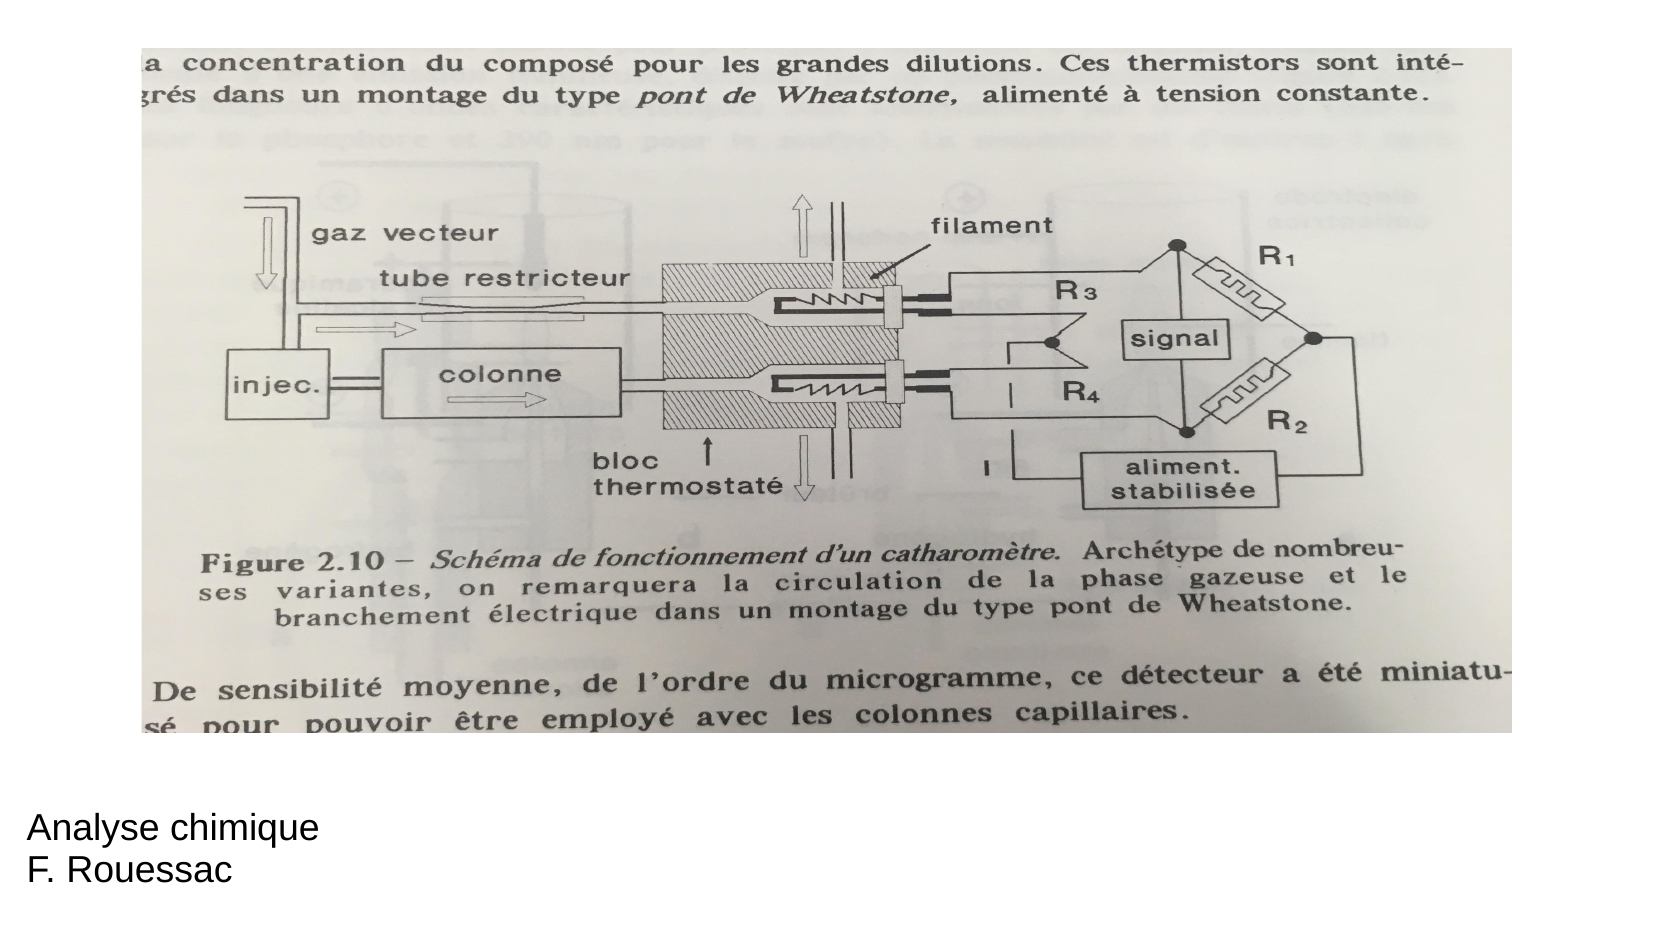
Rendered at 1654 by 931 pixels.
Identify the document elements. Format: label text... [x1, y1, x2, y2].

picture [141, 48, 1512, 733]
text_box Analyse chimique F. Rouessac [11, 798, 343, 898]
